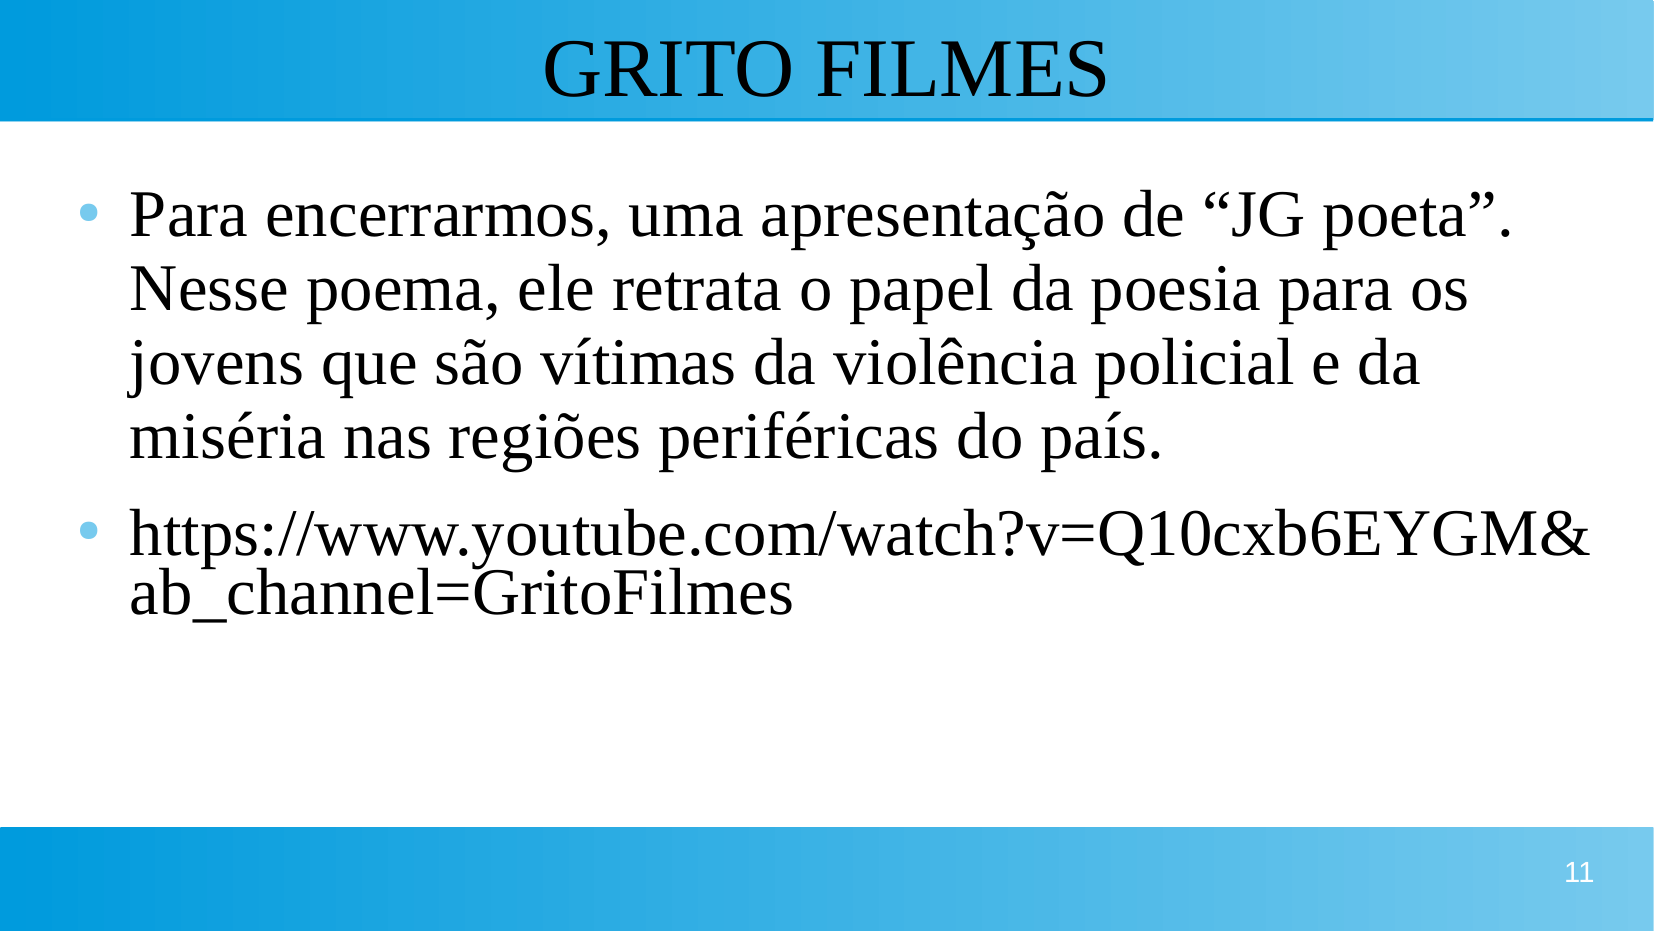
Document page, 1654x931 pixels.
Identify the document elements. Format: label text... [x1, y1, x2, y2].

list Para encerrarmos, uma apresentação de “JG poeta”. Nesse poema, ele retrata o papel da poesia para os jovens que são vítimas da violência policial e da miséria nas regiões periféricas do país. https://www.youtube.com/watch?v=Q10cxb6EYGM&ab_channel=GritoFilmes [59, 177, 1595, 768]
title GRITO FILMES [59, 22, 1595, 115]
